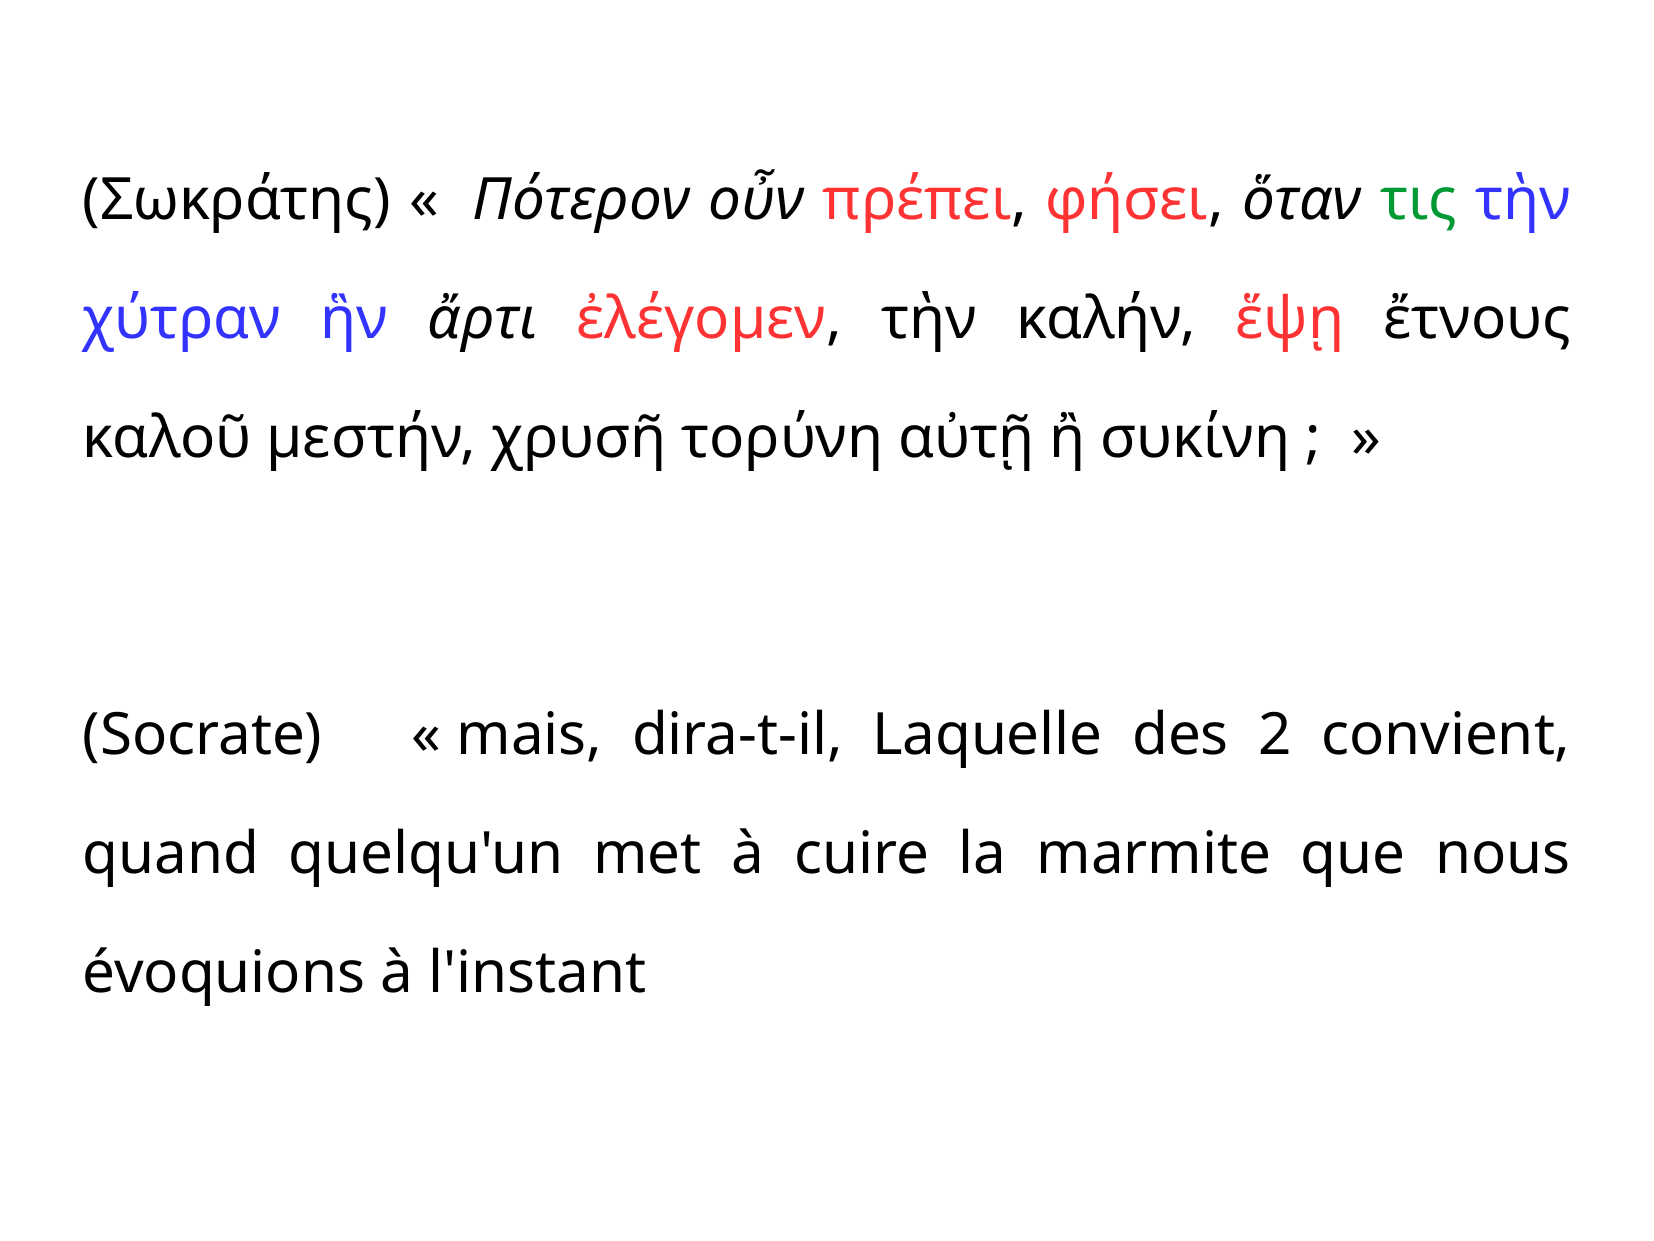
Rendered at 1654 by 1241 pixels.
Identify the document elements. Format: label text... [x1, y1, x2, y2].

list (Σωκράτης) « Πότερον οὖν πρέπει, φήσει, ὅταν τις τὴν χύτραν ἣν ἄρτι ἐλέγομεν, τὴν καλήν, ἕψῃ ἔτνους καλοῦ μεστήν, χρυσῆ τορύνη αὐτῇ ἢ συκίνη ; » (Socrate) « mais, dira-t-il, Laquelle des 2 convient, quand quelqu'un met à cuire la marmite que nous évoquions à l'instant [82, 118, 1571, 1241]
